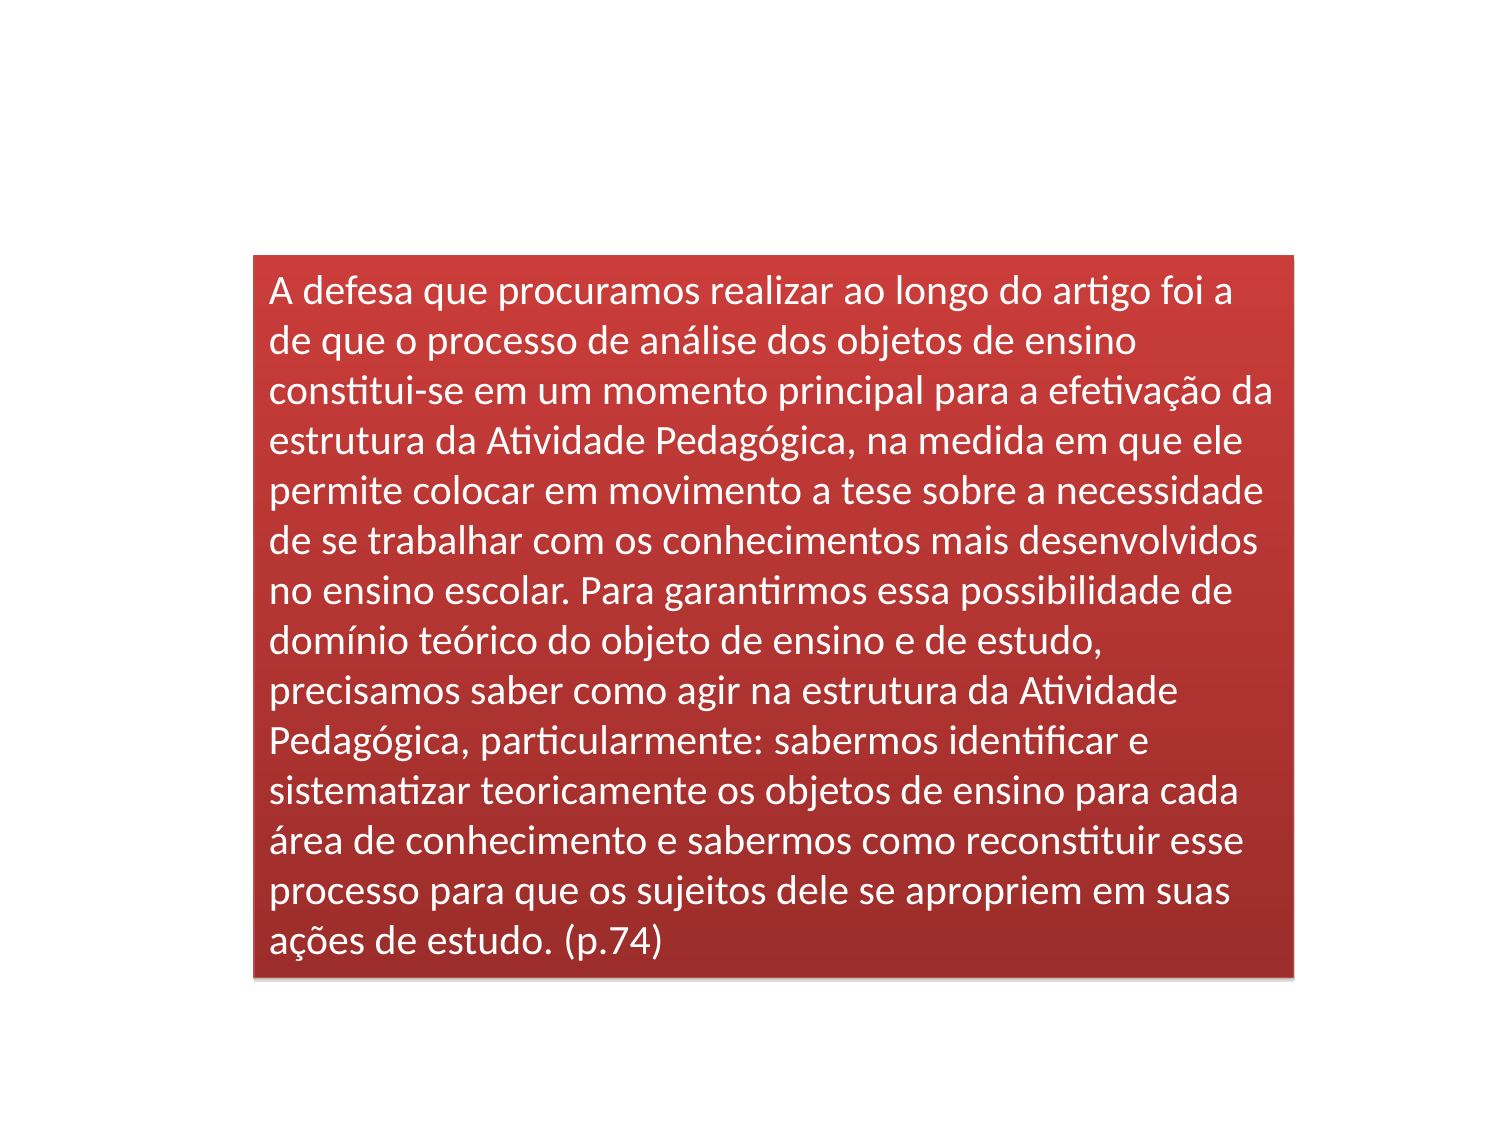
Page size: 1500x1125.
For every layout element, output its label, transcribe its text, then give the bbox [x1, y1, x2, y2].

text_box A defesa que procuramos realizar ao longo do artigo foi a de que o processo de análise dos objetos de ensino constitui-se em um momento principal para a efetivação da estrutura da Atividade Pedagógica, na medida em que ele permite colocar em movimento a tese sobre a necessidade de se trabalhar com os conhecimentos mais desenvolvidos no ensino escolar. Para garantirmos essa possibilidade de domínio teórico do objeto de ensino e de estudo, precisamos saber como agir na estrutura da Atividade Pedagógica, particularmente: sabermos identificar e sistematizar teoricamente os objetos de ensino para cada área de conhecimento e sabermos como reconstituir esse processo para que os sujeitos dele se apropriem em suas ações de estudo. (p.74) [253, 255, 1294, 978]
